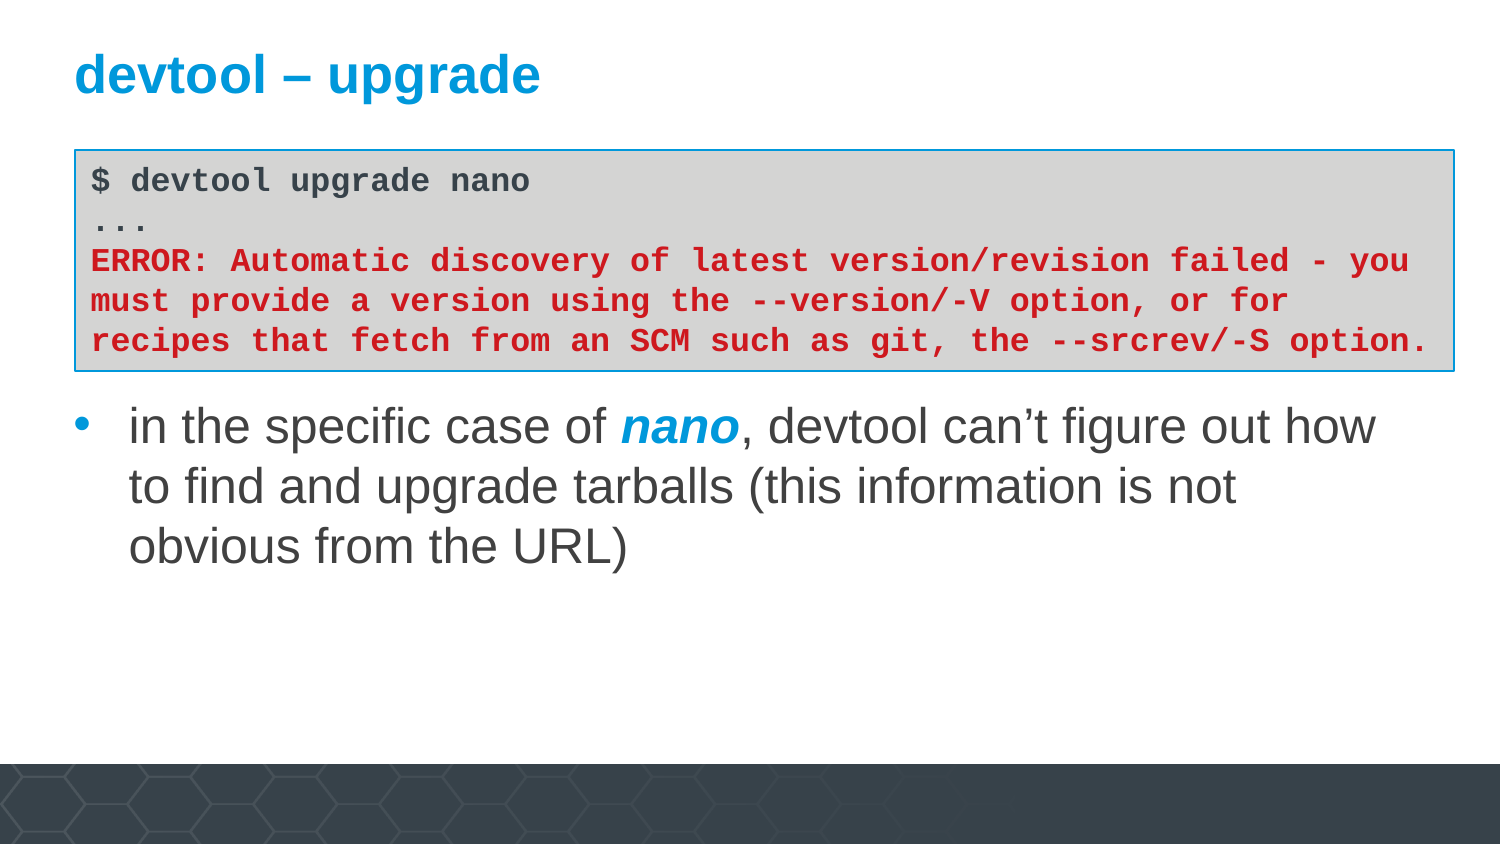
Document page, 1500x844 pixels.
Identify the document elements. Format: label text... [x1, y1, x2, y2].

text_box $ devtool upgrade nano ... ERROR: Automatic discovery of latest version/revision failed - you must provide a version using the --version/-V option, or for recipes that fetch from an SCM such as git, the --srcrev/-S option. [74, 150, 1455, 372]
text_box in the specific case of nano, devtool can’t figure out how to find and upgrade tarballs (this information is not obvious from the URL) [72, 393, 1422, 597]
text_box devtool – upgrade [74, 50, 1424, 150]
picture [0, 0, 1500, 844]
